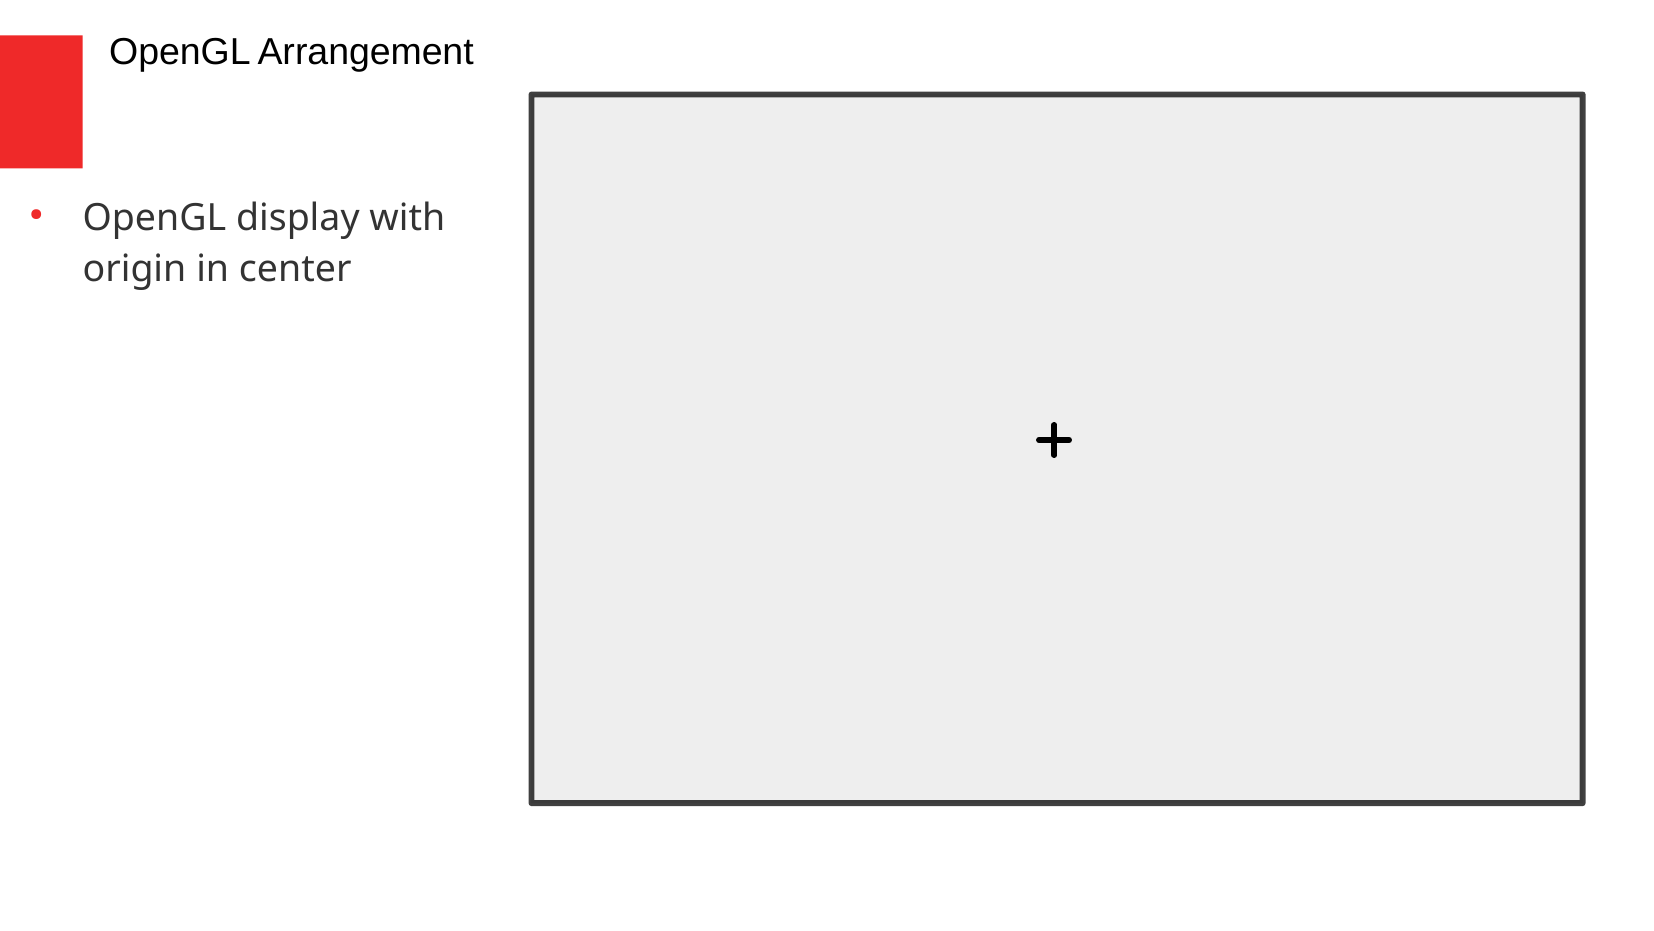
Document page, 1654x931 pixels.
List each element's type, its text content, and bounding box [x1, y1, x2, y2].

text_box OpenGL Arrangement [94, 23, 508, 95]
text_box [531, 94, 1583, 804]
list OpenGL display with origin in center [11, 190, 508, 863]
